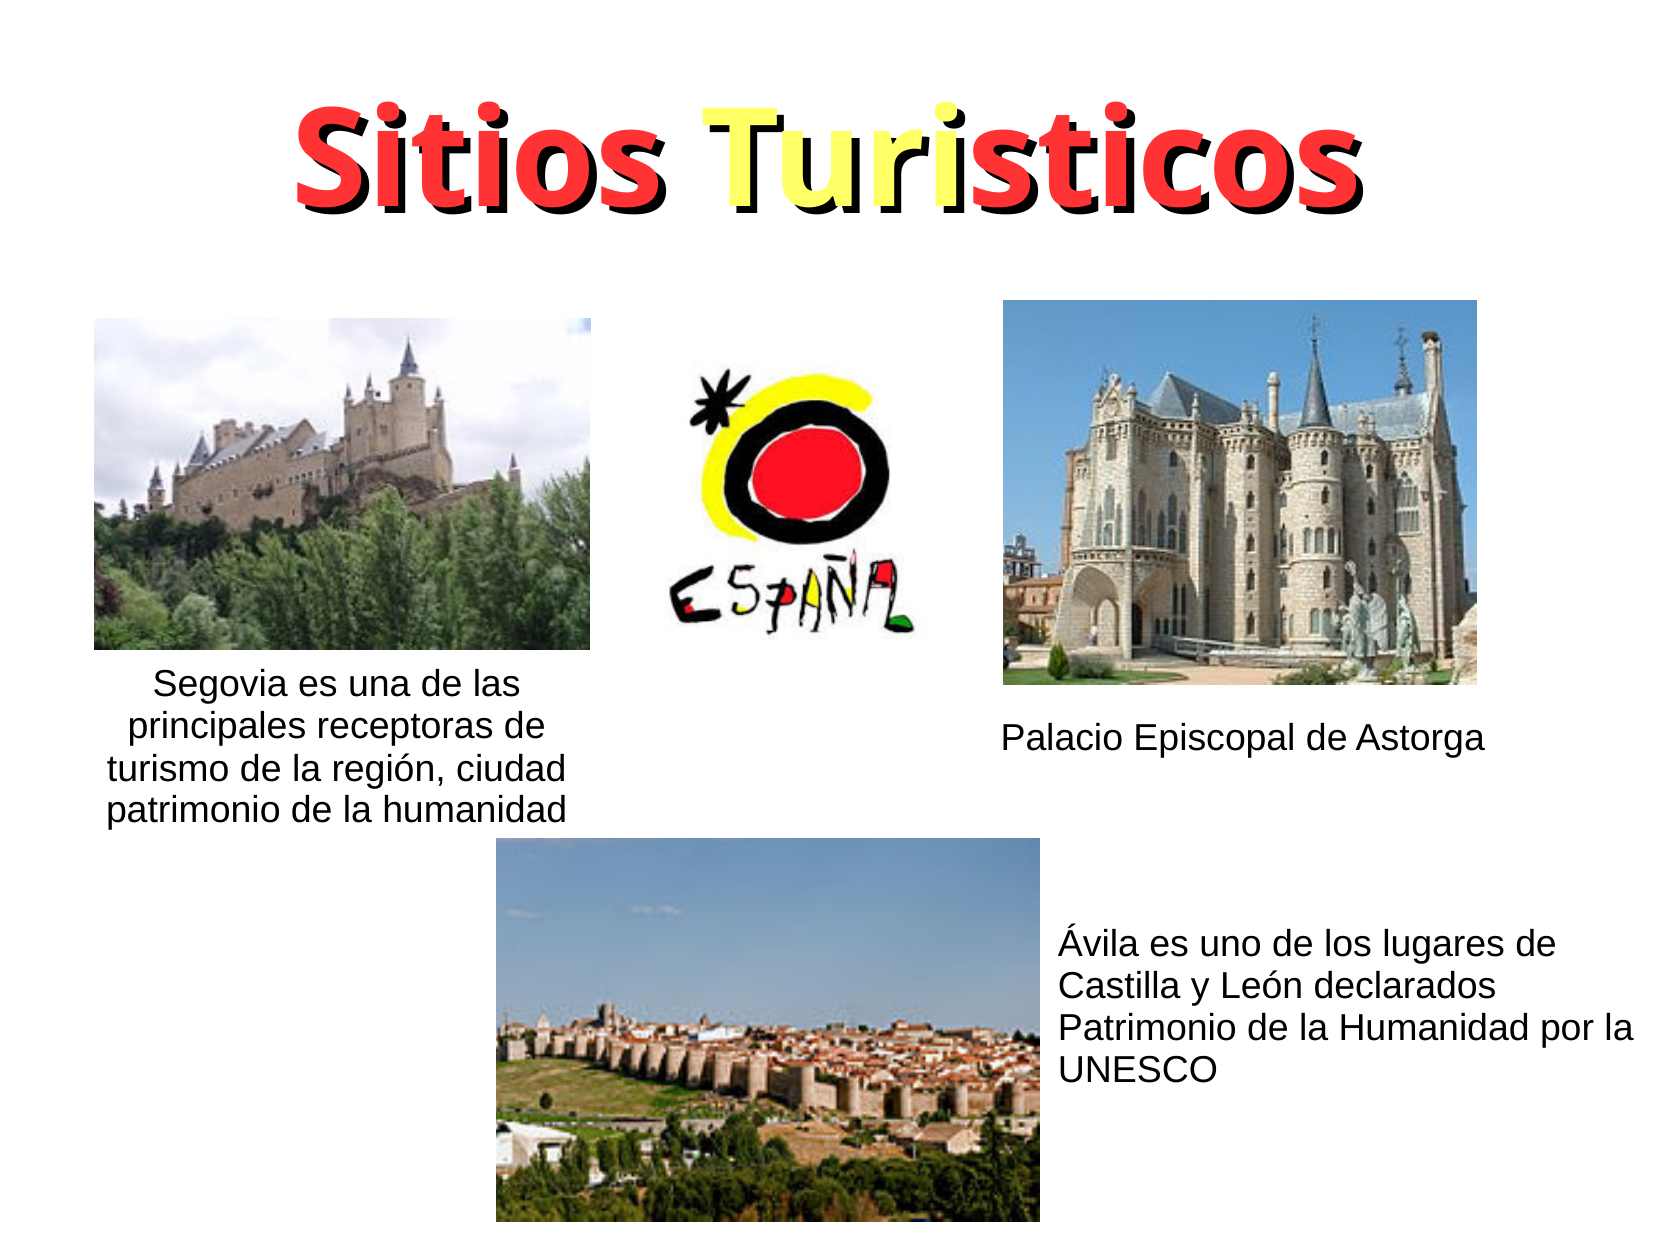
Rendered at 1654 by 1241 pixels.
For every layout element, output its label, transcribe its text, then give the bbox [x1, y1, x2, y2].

text_box Ávila es uno de los lugares de Castilla y León declarados Patrimonio de la Humanidad por la UNESCO [1043, 915, 1654, 1099]
text_box Segovia es una de las principales receptoras de turismo de la región, ciudad patrimonio de la humanidad [47, 655, 626, 839]
title Sitios Turisticos [82, 49, 1571, 257]
picture [496, 838, 1040, 1222]
text_box Palacio Episcopal de Astorga [985, 708, 1501, 766]
picture [94, 318, 996, 656]
picture [1003, 300, 1477, 686]
